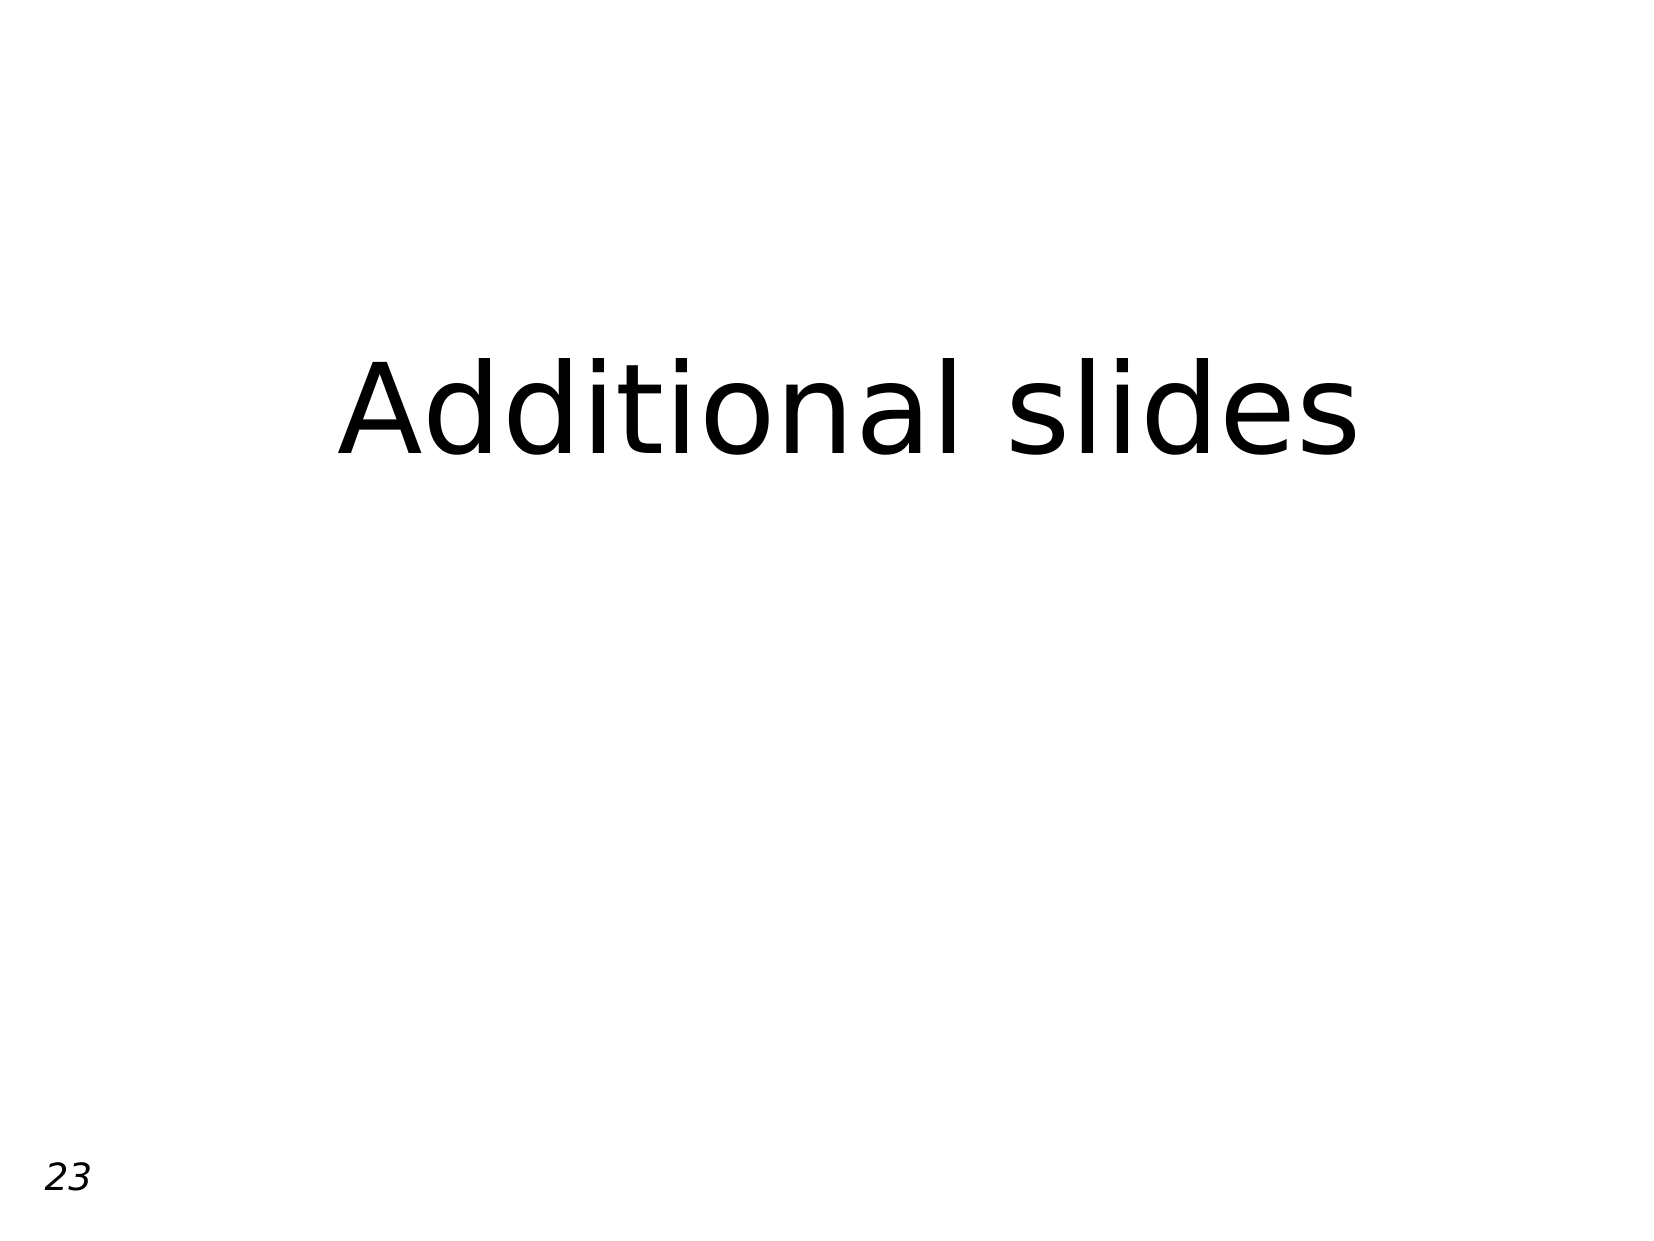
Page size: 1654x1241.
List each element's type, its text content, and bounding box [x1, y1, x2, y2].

text_box Additional slides [337, 337, 1363, 483]
